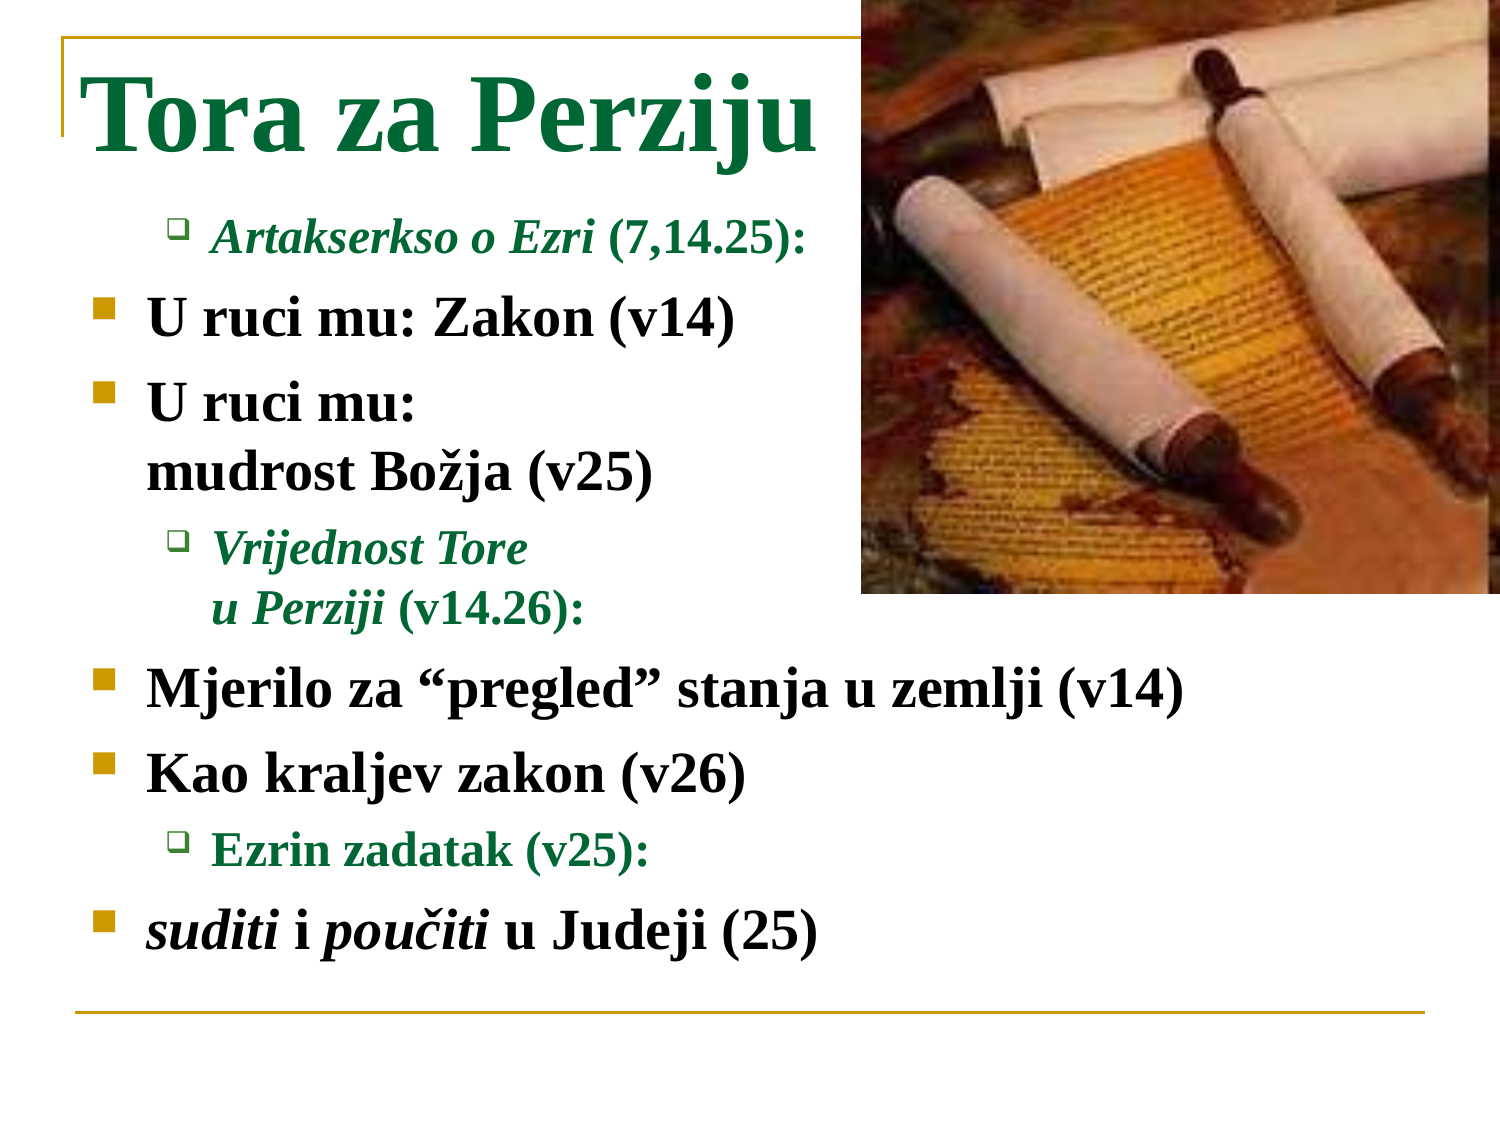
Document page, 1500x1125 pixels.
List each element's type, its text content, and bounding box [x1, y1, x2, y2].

title Tora za Perziju [64, 31, 861, 218]
list Artakserkso o Ezri (7,14.25): U ruci mu: Zakon (v14) U ruci mu: mudrost Božja (v25) Vrijednost Tore u Perziji (v14.26): Mjerilo za “pregled” stanja u zemlji (v14) Kao kraljev zakon (v26) Ezrin zadatak (v25): suditi i poučiti u Judeji (25) [75, 196, 1426, 1006]
picture [861, 0, 1500, 594]
